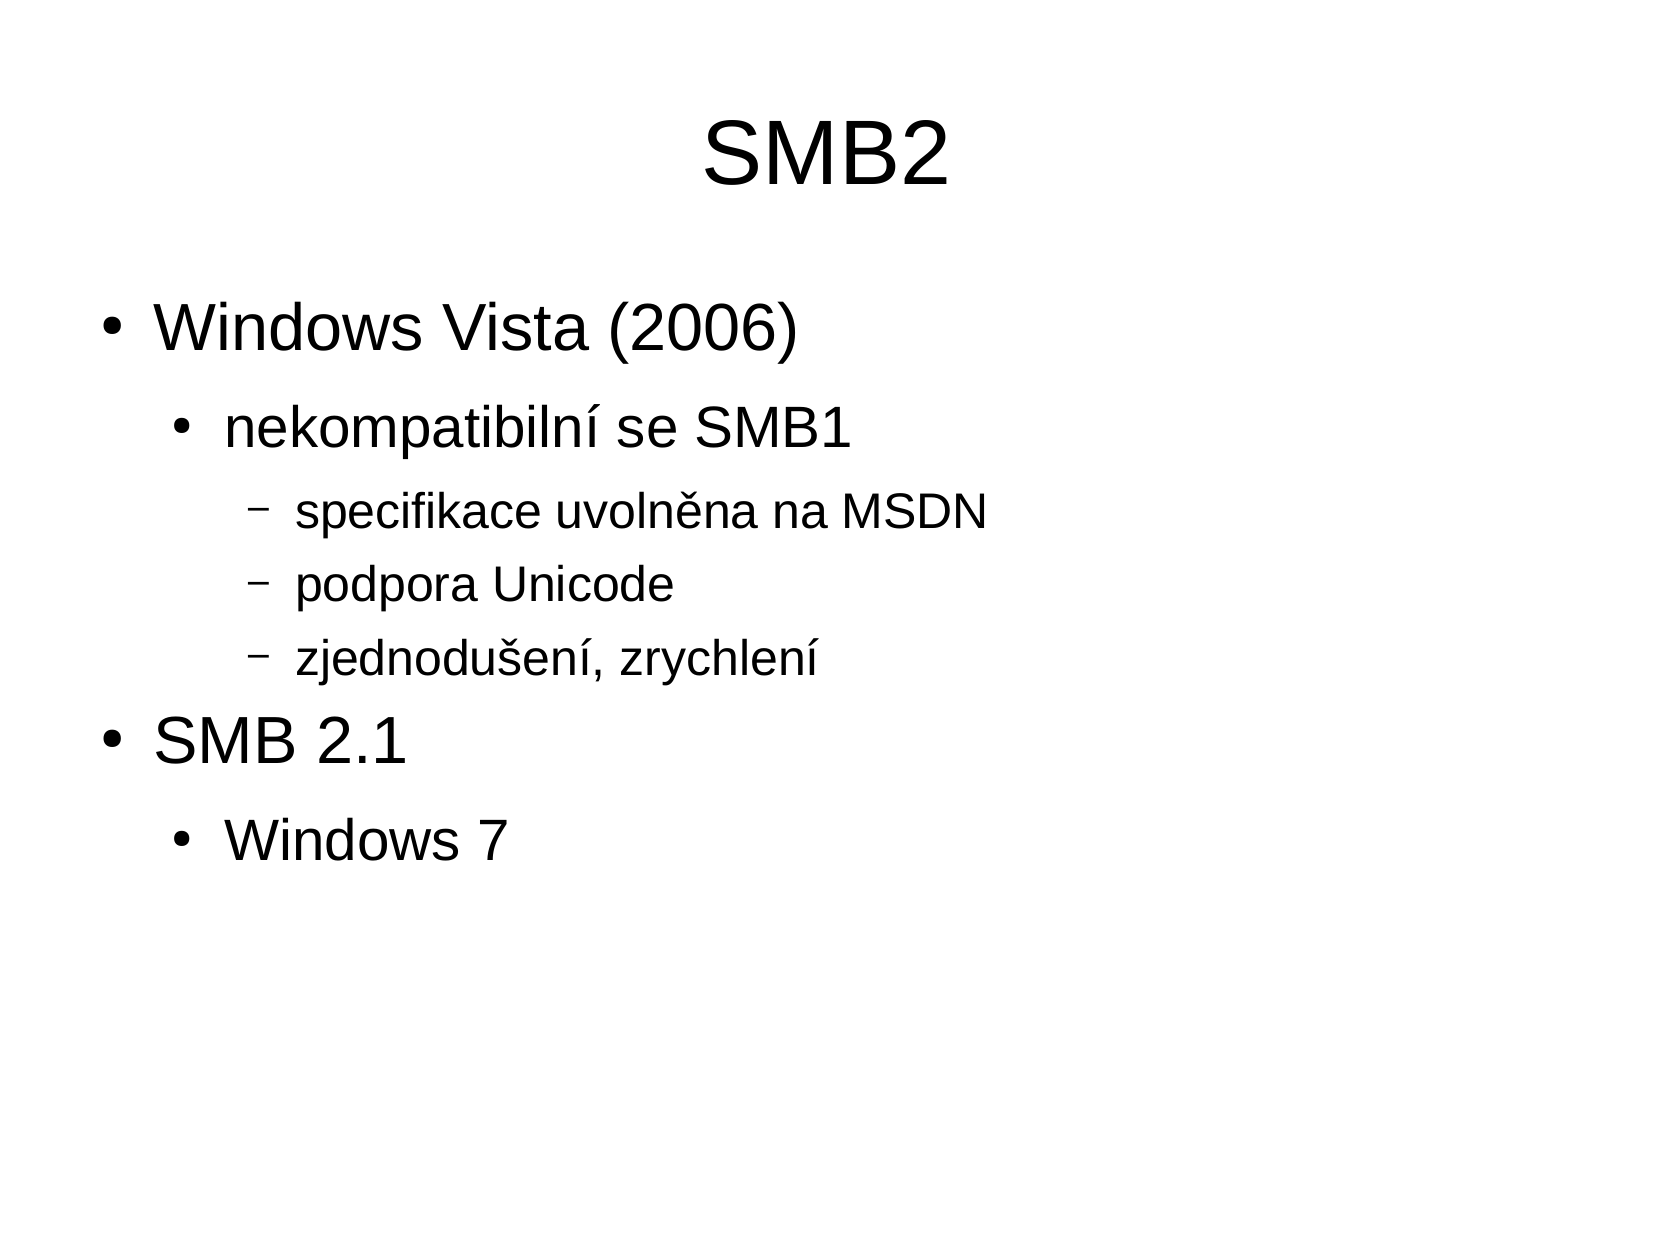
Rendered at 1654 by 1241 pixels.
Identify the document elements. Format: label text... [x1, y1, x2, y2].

title SMB2 [82, 49, 1571, 257]
list Windows Vista (2006) nekompatibilní se SMB1 specifikace uvolněna na MSDN podpora Unicode zjednodušení, zrychlení SMB 2.1 Windows 7 [82, 290, 1571, 1109]
